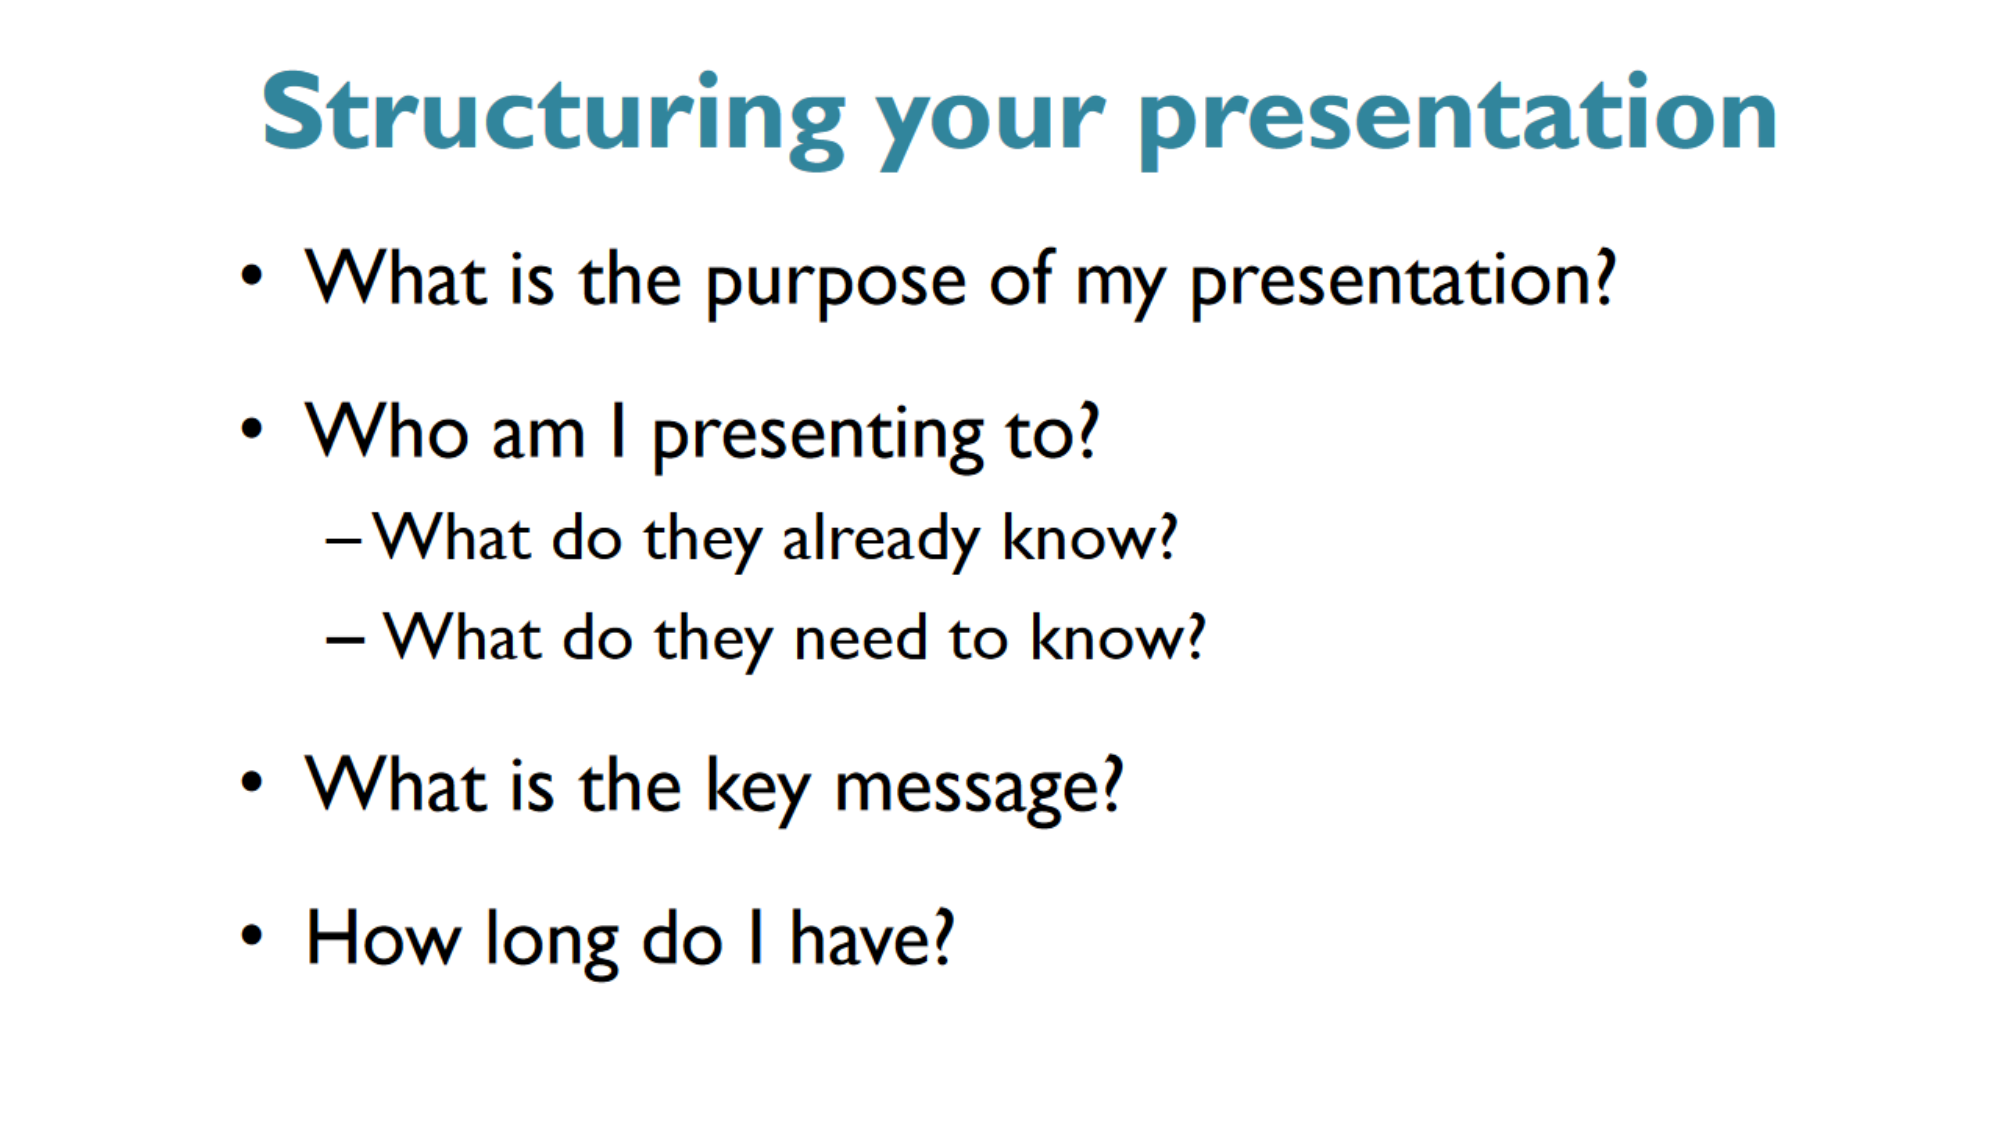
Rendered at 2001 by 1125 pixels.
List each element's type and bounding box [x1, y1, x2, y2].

picture [205, 46, 1795, 1079]
